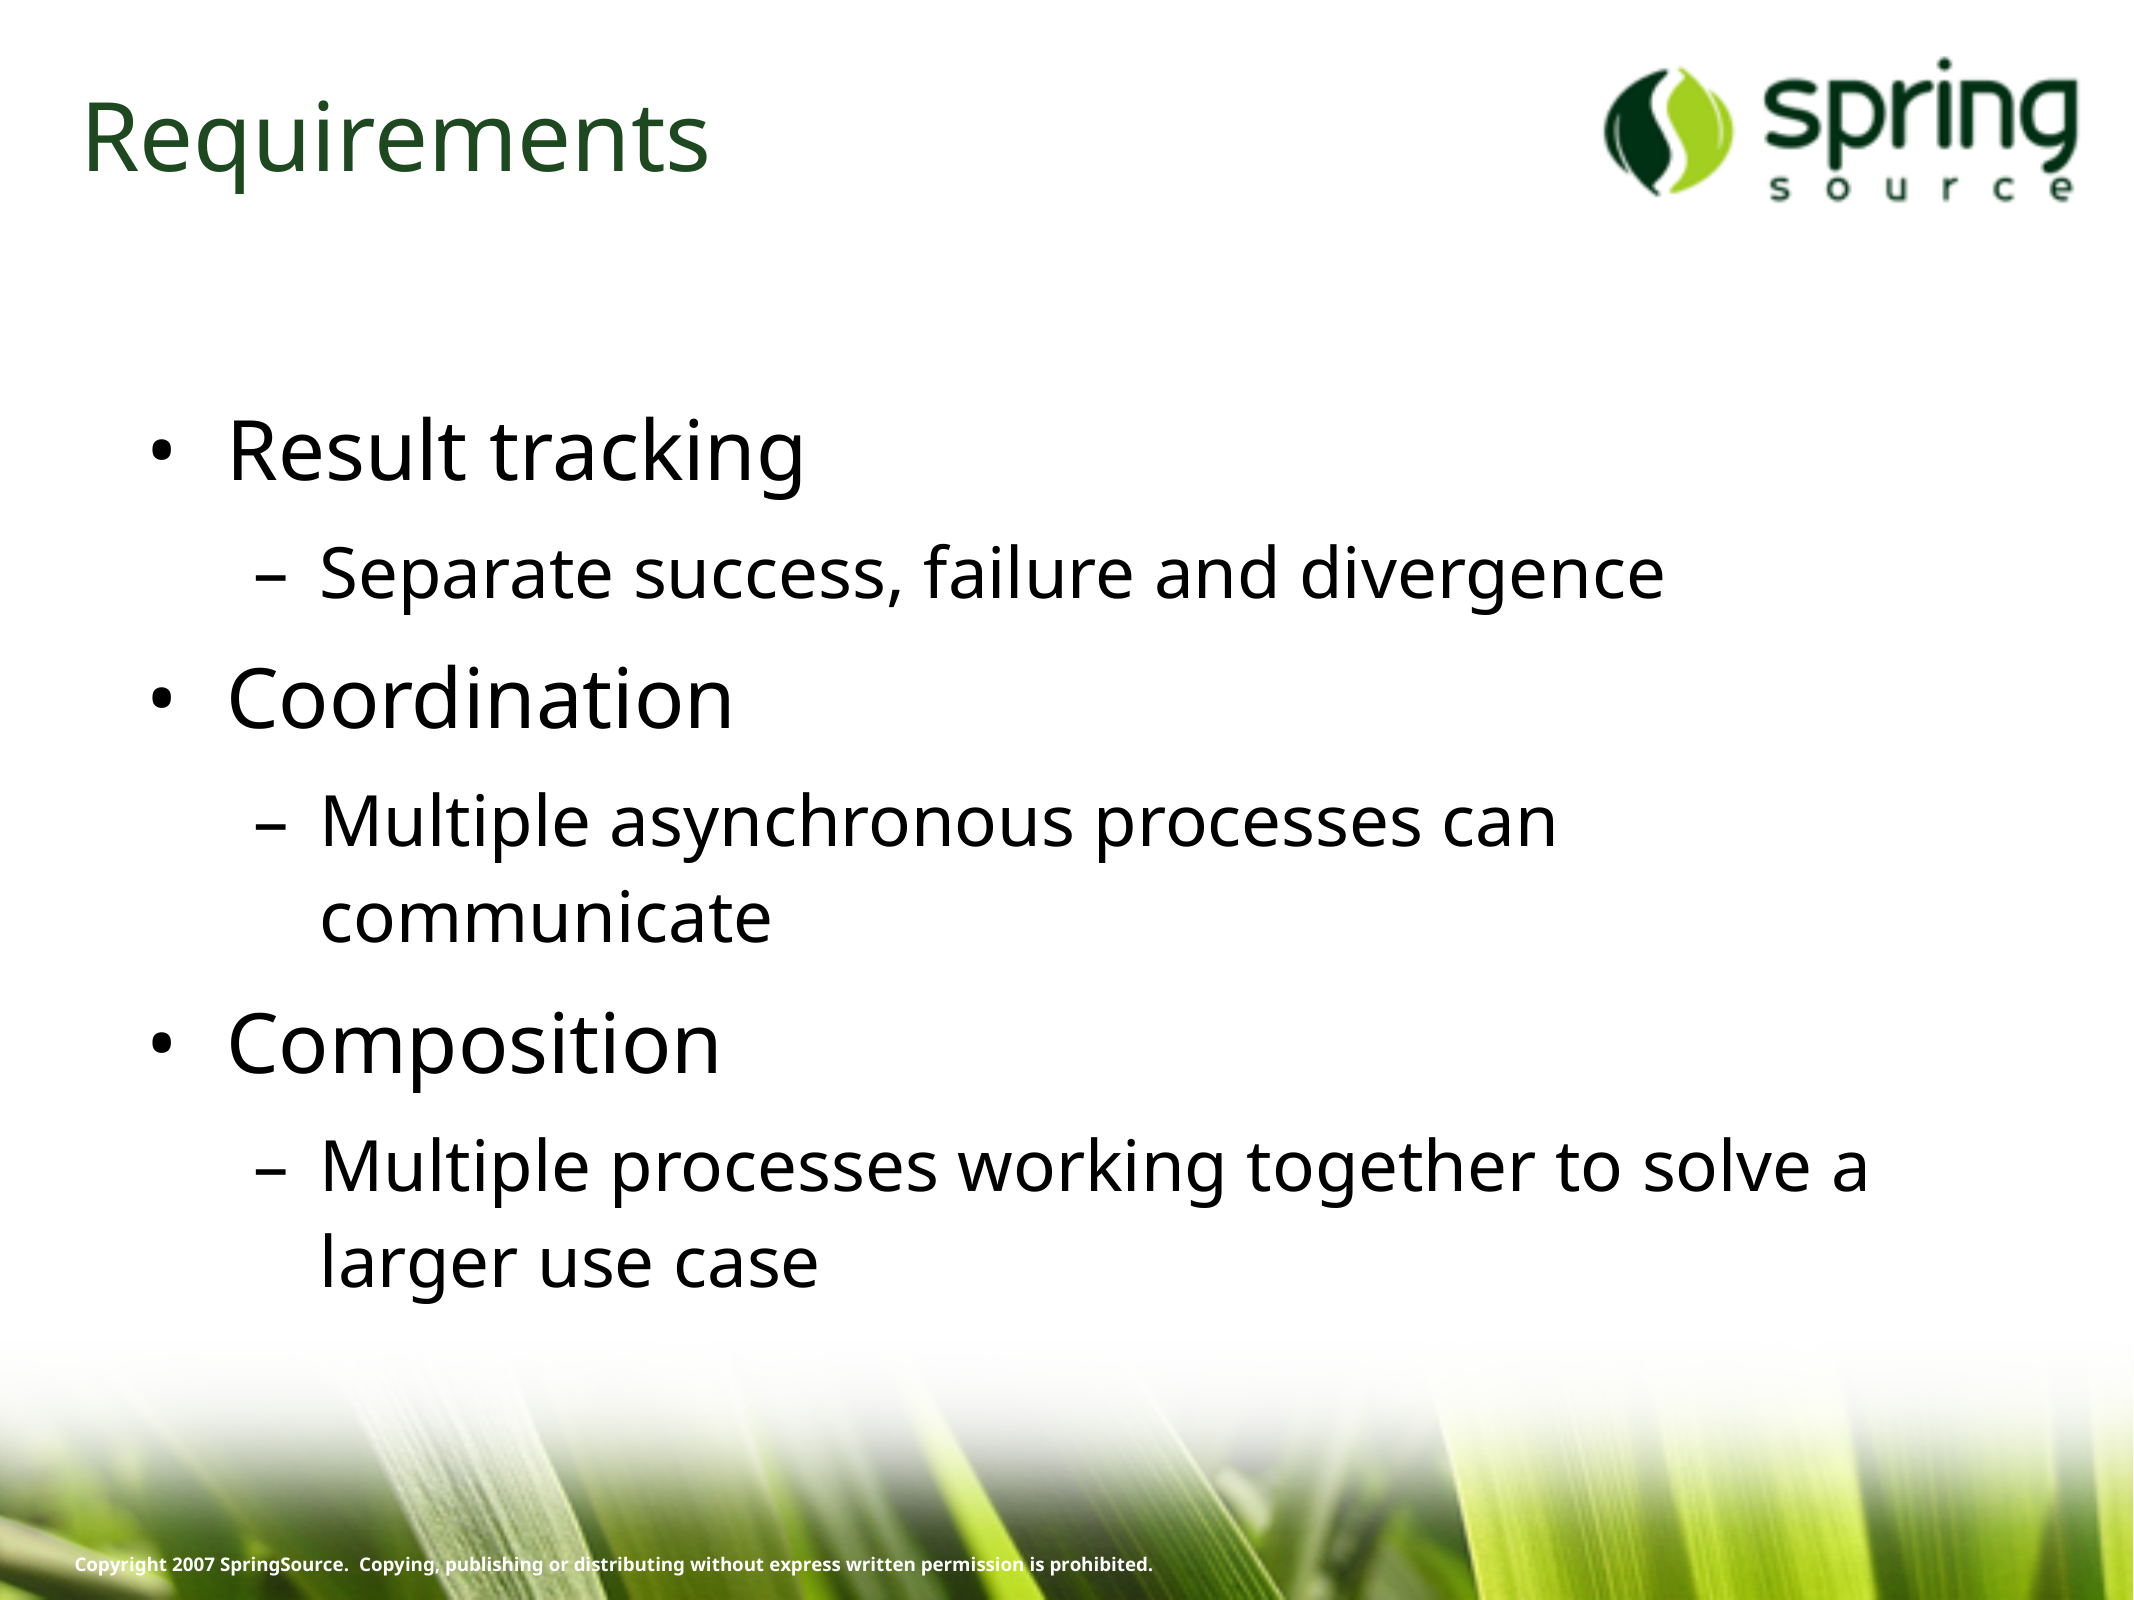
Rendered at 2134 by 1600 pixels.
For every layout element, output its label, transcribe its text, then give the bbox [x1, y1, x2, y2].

list Result tracking Separate success, failure and divergence Coordination Multiple asynchronous processes can communicate Composition Multiple processes working together to solve a larger use case [146, 391, 1982, 1319]
picture [1555, 46, 2134, 224]
picture [0, 1340, 2134, 1600]
title Requirements [80, 16, 1548, 253]
